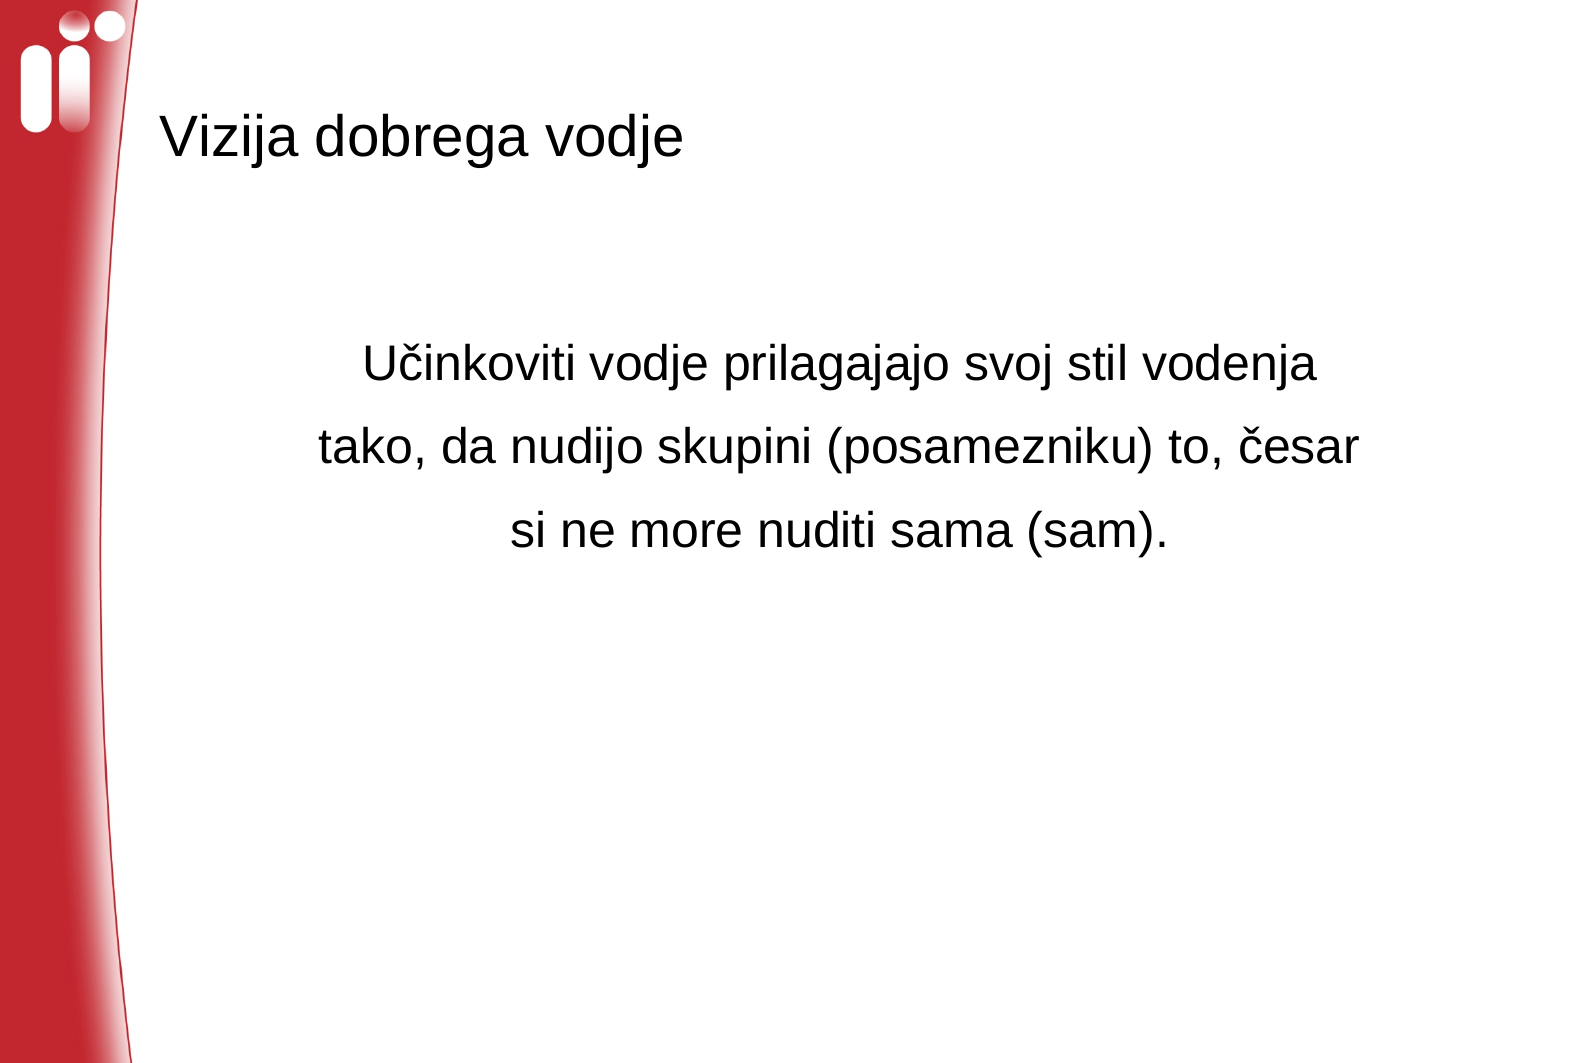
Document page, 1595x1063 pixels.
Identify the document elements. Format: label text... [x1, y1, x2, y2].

list Učinkoviti vodje prilagajajo svoj stil vodenja tako, da nudijo skupini (posamezniku) to, česar si ne more nuditi sama (sam). [147, 248, 1515, 1063]
title Vizija dobrega vodje [159, 22, 1515, 248]
picture [0, 0, 1414, 1063]
